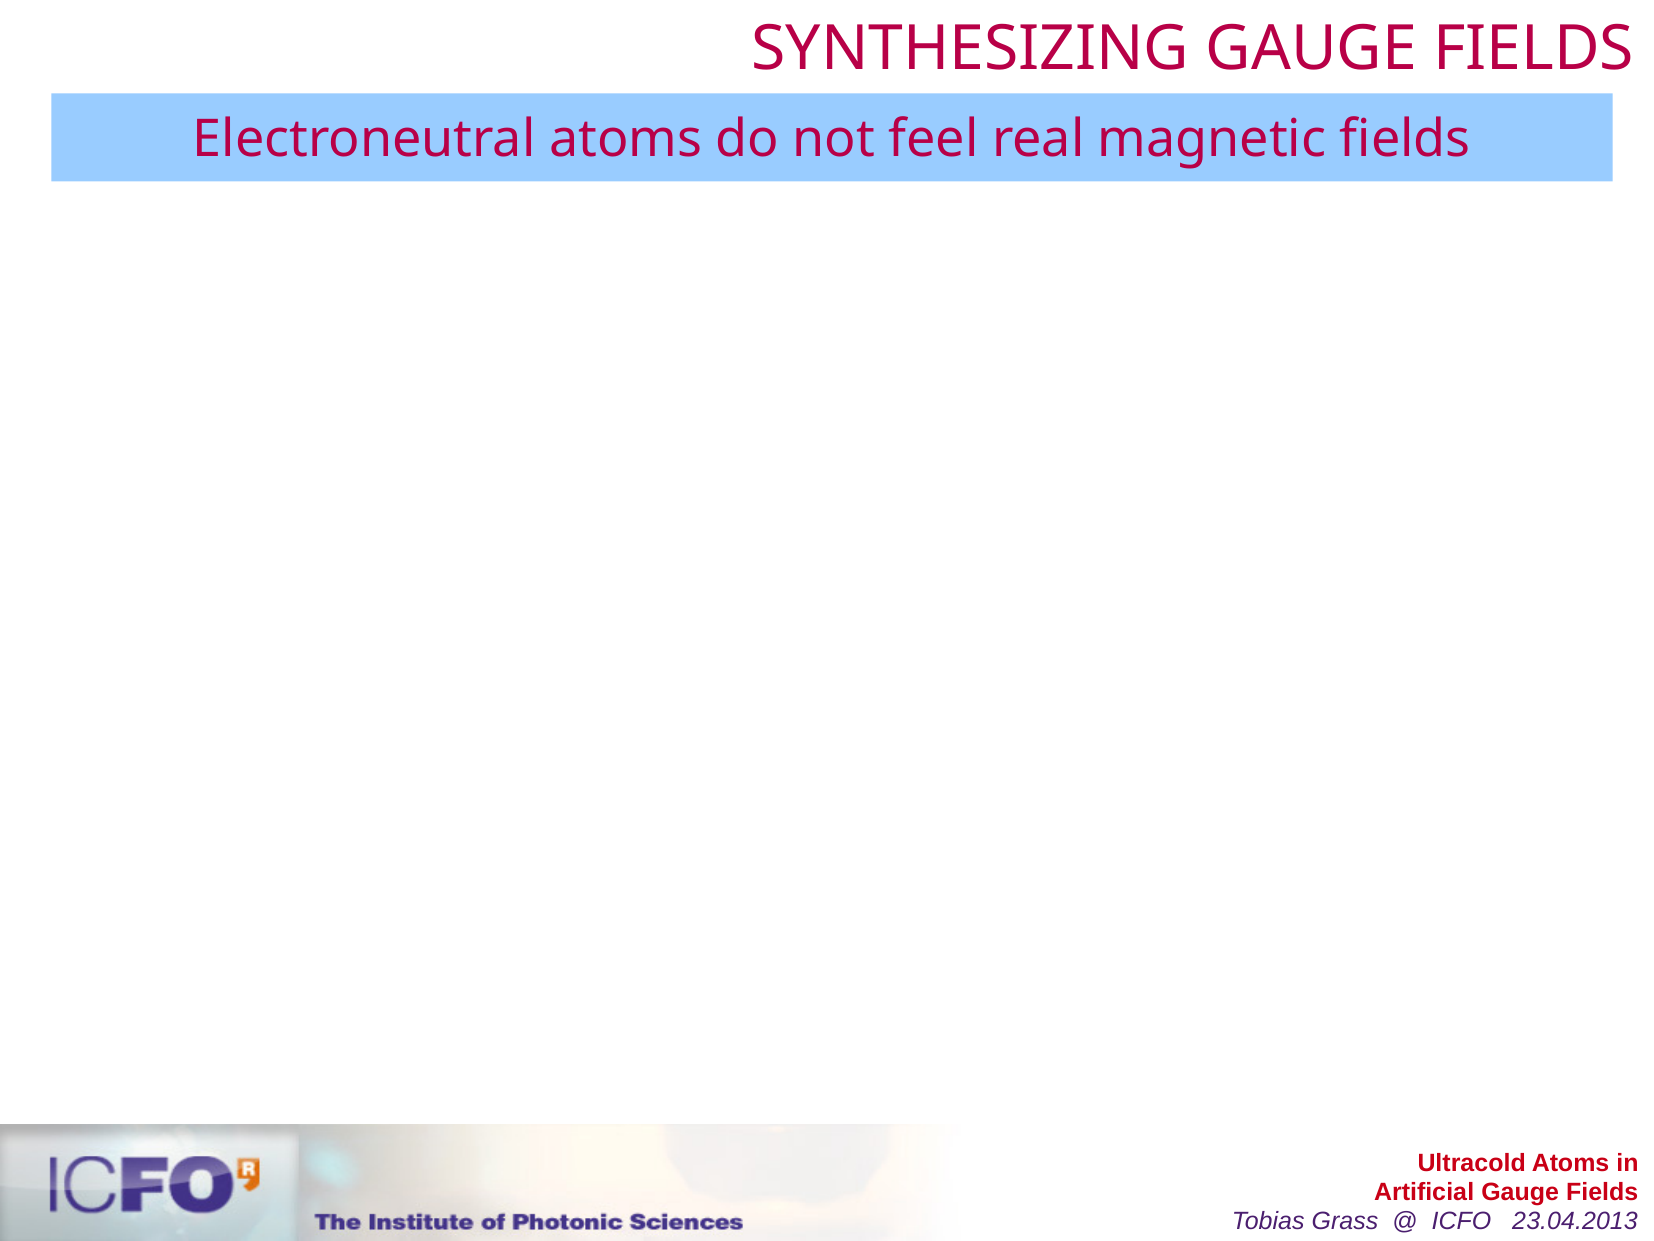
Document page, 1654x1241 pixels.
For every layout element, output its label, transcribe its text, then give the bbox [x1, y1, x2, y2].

text_box Electroneutral atoms do not feel real magnetic fields [51, 93, 1613, 182]
text_box SYNTHESIZING GAUGE FIELDS [0, 0, 1651, 99]
text_box Ultracold Atoms in Artificial Gauge Fields Tobias Grass @ ICFO 23.04.2013 [712, 1138, 1654, 1241]
picture [0, 1124, 976, 1241]
